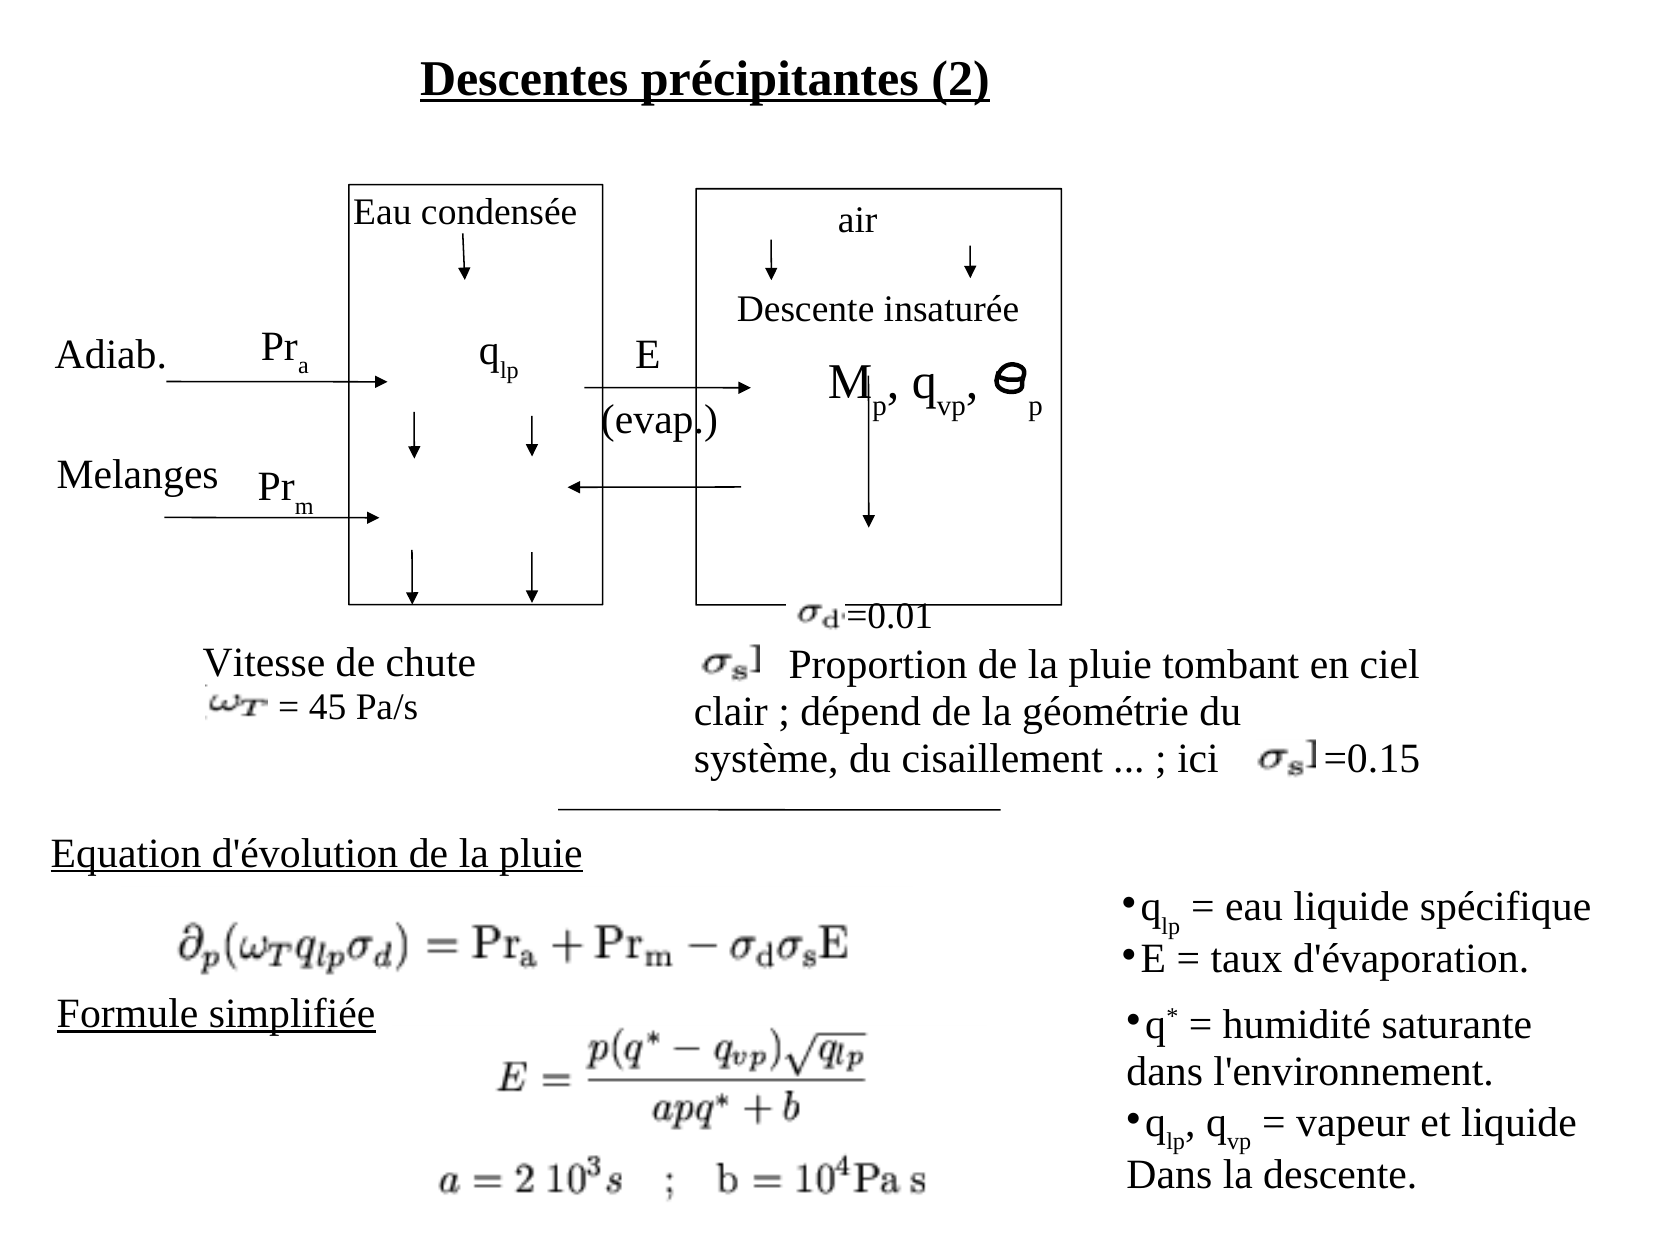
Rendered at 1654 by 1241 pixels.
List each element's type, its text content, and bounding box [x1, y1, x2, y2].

text_box Pra [260, 318, 310, 376]
text_box Formule simplifiée [56, 1031, 376, 1038]
text_box air [837, 198, 878, 242]
text_box qlp [478, 322, 520, 380]
text_box Eau condensée [353, 190, 588, 233]
text_box = 45 Pa/s [278, 685, 419, 729]
text_box E [635, 330, 661, 378]
text_box Prm [257, 458, 314, 516]
text_box Proportion de la pluie tombant en ciel clair ; dépend de la géométrie du système, du cisaillement ... ; ici =0.15 [694, 641, 1589, 783]
text_box =0.01 [846, 594, 934, 637]
picture [392, 1024, 987, 1224]
text_box Formule simplifiée [56, 990, 376, 1030]
text_box Vitesse de chute [202, 639, 477, 687]
text_box qlp = eau liquide spécifique E = taux d'évaporation. [1121, 878, 1593, 983]
text_box Descentes précipitantes (2) [419, 50, 991, 108]
picture [205, 683, 268, 732]
text_box Adiab. [63, 344, 73, 357]
picture [121, 885, 913, 997]
text_box Adiab. [54, 330, 168, 378]
picture [1256, 738, 1316, 801]
picture [786, 586, 845, 649]
text_box Equation d'évolution de la pluie [50, 829, 584, 878]
text_box (evap.) [600, 395, 719, 443]
text_box Descente insaturée [736, 287, 1020, 331]
text_box Mp, qvp, p [827, 348, 1070, 417]
text_box q* = humidité saturante dans l'environnement. qlp, qvp = vapeur et liquide Dans la descente. [1126, 1000, 1588, 1199]
text_box Melanges [56, 450, 220, 498]
